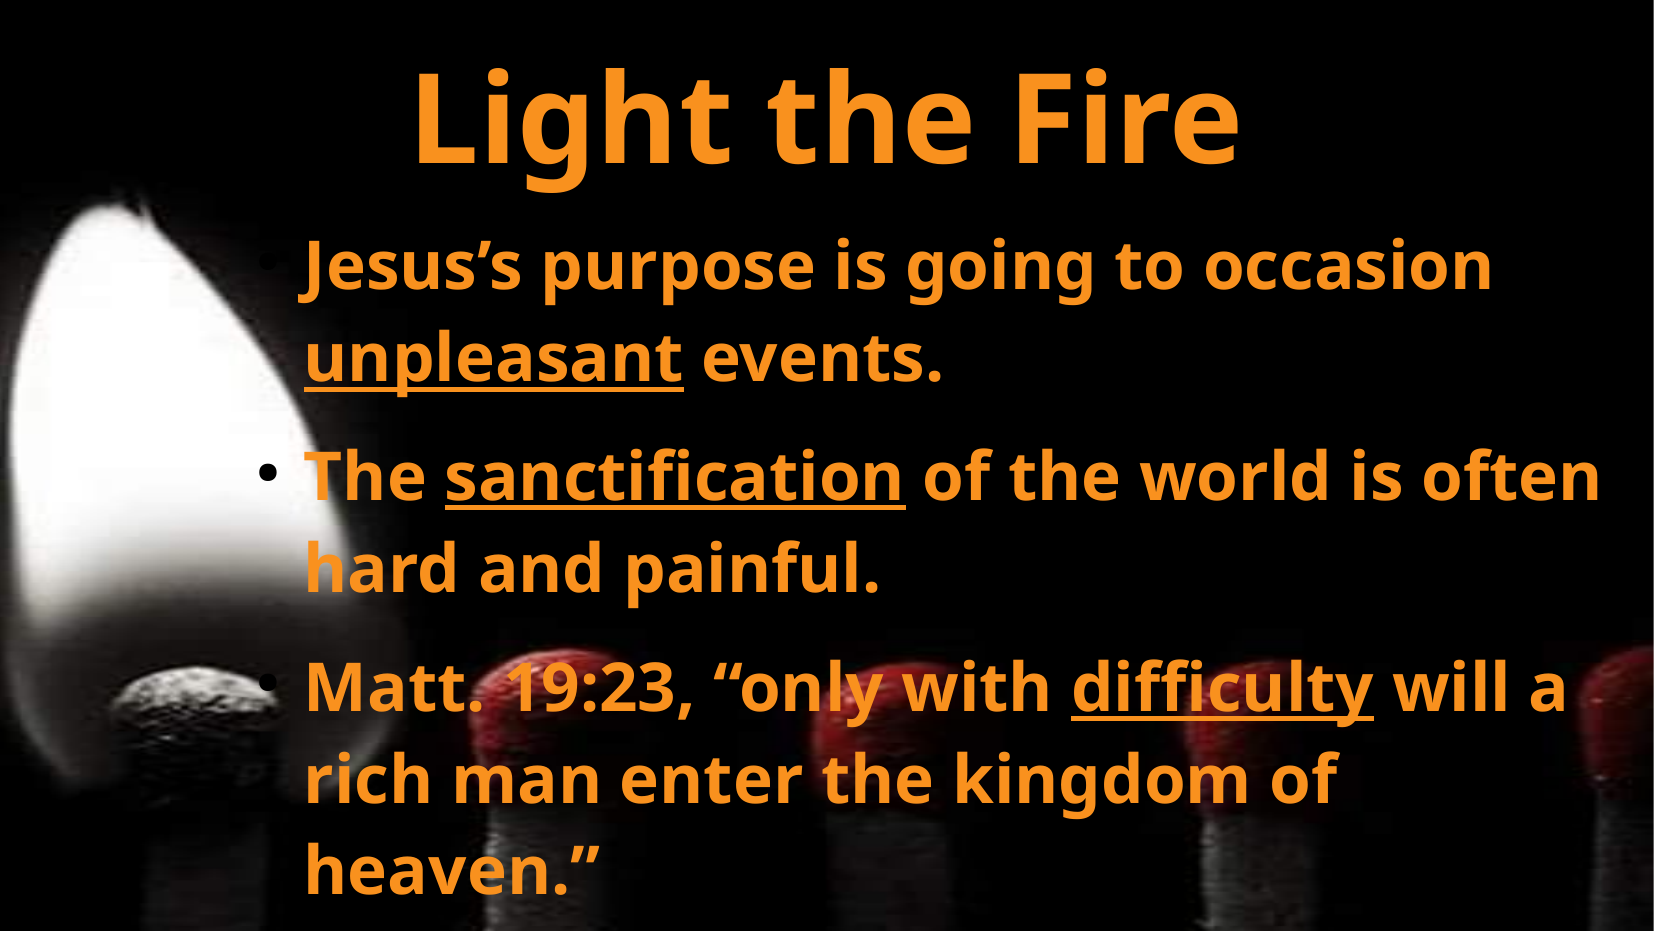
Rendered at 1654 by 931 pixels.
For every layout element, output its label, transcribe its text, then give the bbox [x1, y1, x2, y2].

list Jesus’s purpose is going to occasion unpleasant events. The sanctification of the world is often hard and painful. Matt. 19:23, “only with difficulty will a rich man enter the kingdom of heaven.” [240, 217, 1639, 916]
picture [0, 0, 1654, 931]
title Light the Fire [82, 37, 1571, 193]
